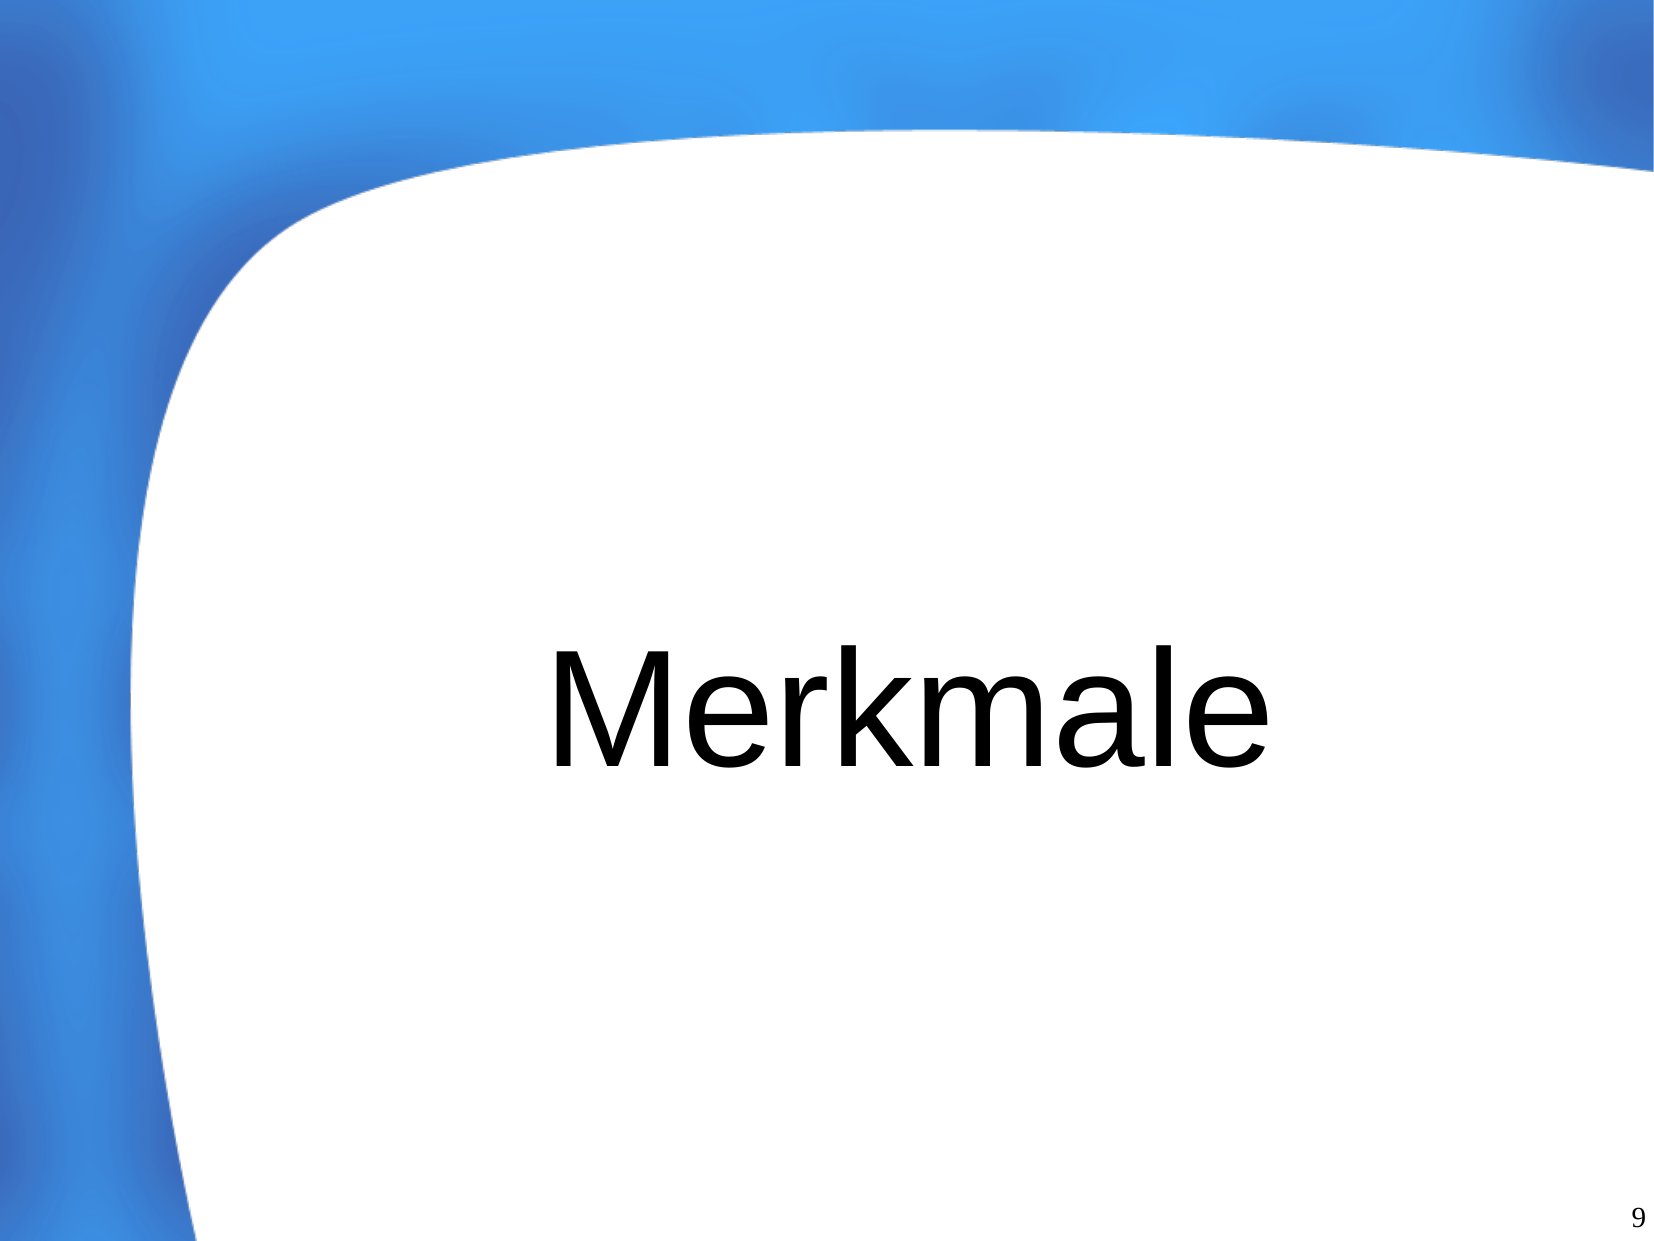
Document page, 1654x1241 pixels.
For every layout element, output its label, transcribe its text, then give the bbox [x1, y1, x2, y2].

subtitle Merkmale [259, 248, 1560, 1170]
picture [0, 0, 1654, 1241]
